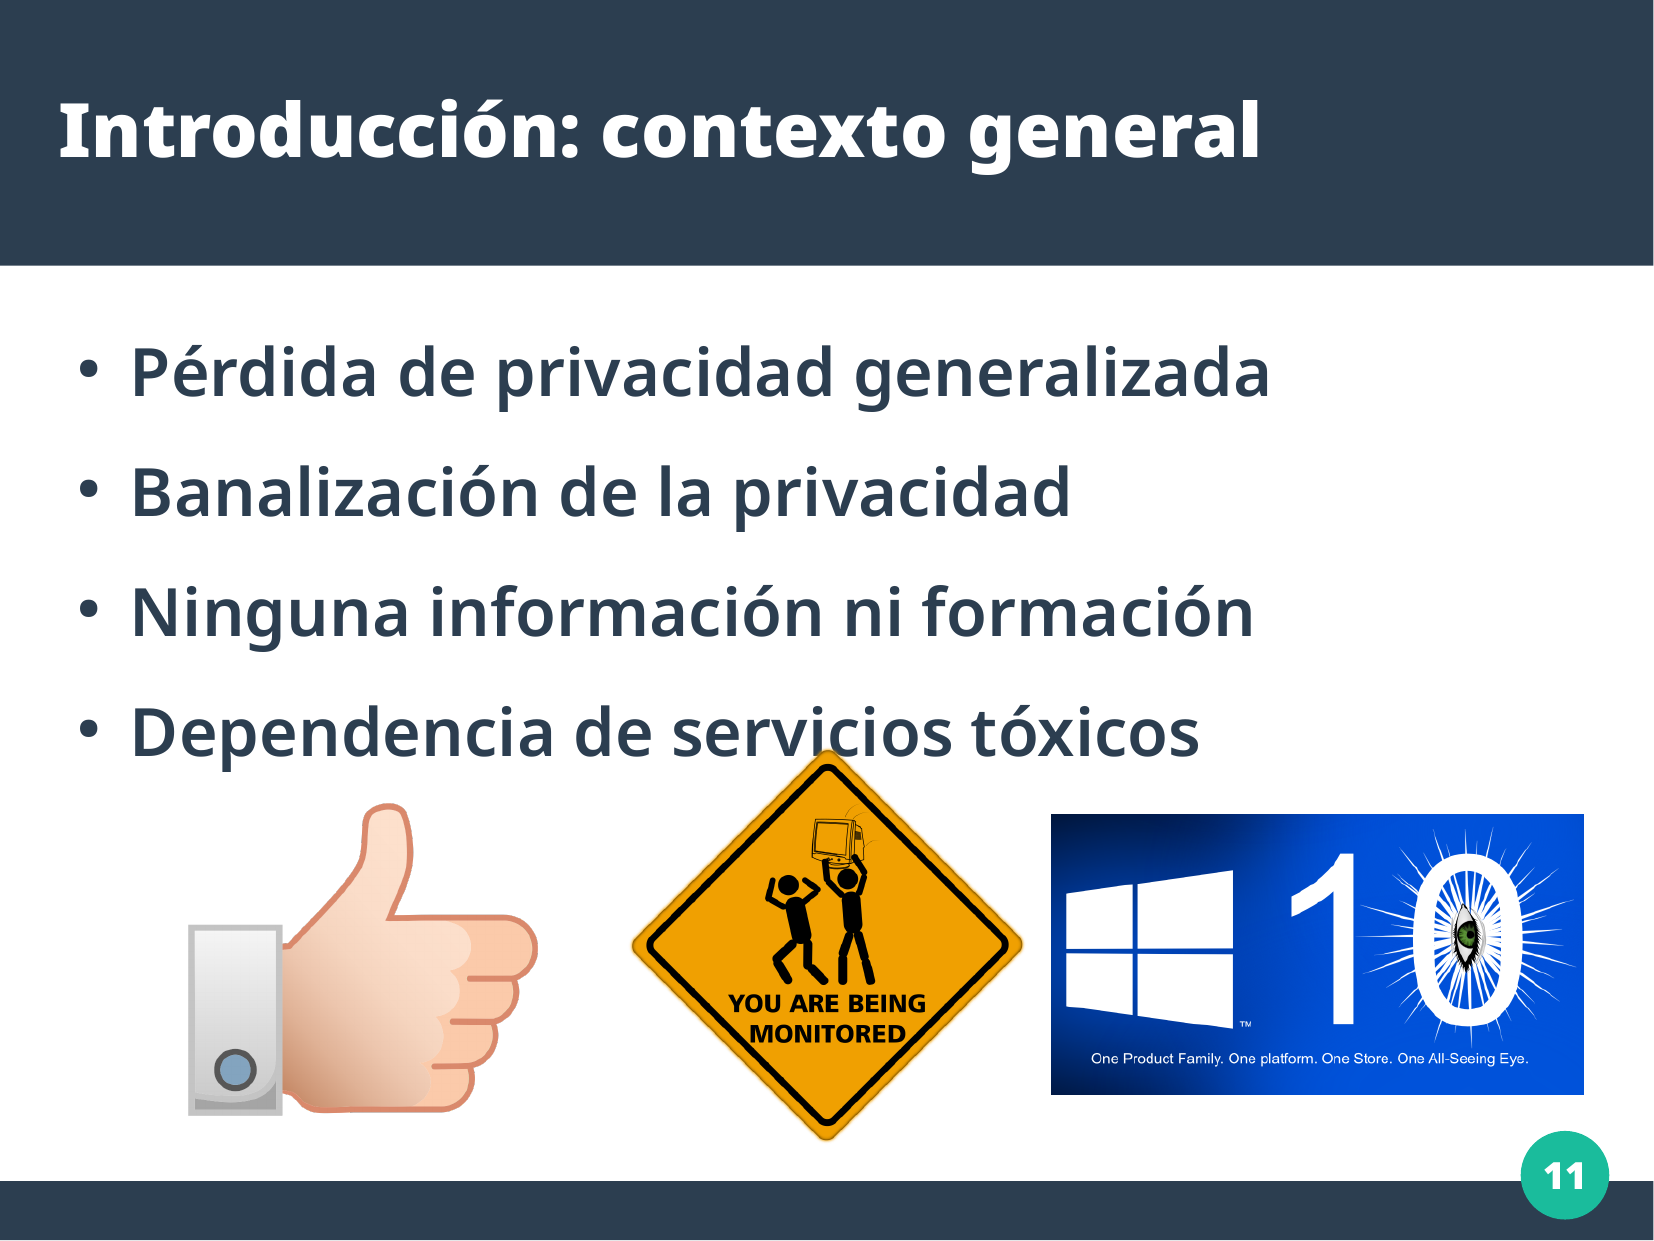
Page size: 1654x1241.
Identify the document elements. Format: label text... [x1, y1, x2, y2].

picture [620, 738, 1034, 1152]
list Pérdida de privacidad generalizada Banalización de la privacidad Ninguna información ni formación Dependencia de servicios tóxicos [59, 324, 1595, 1152]
picture [1051, 814, 1584, 1095]
title Introducción: contexto general [59, 49, 1595, 207]
picture [188, 803, 538, 1116]
